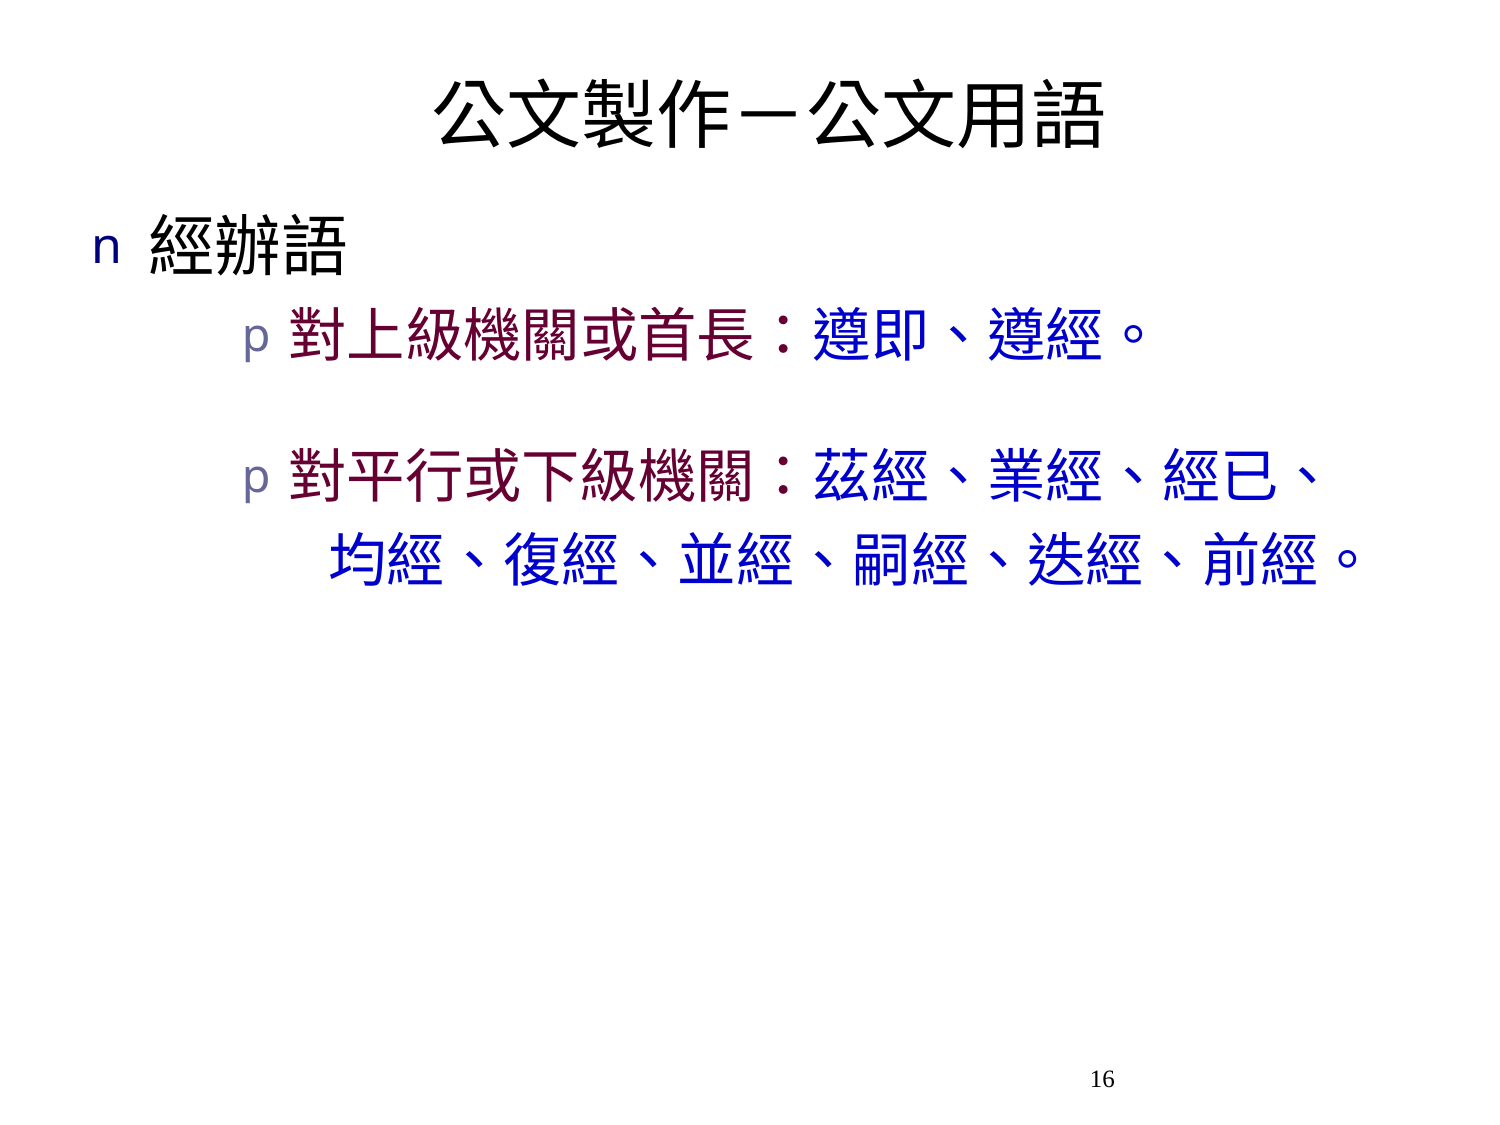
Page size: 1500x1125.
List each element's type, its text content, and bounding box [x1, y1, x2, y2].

title 公文製作－公文用語 [171, 0, 1366, 196]
list 經辦語 對上級機關或首長：遵即、遵經。 對平行或下級機關：茲經、業經、經已、 均經、復經、並經、嗣經、迭經、前經。 [76, 196, 1418, 872]
text_box [1074, 1025, 1426, 1101]
